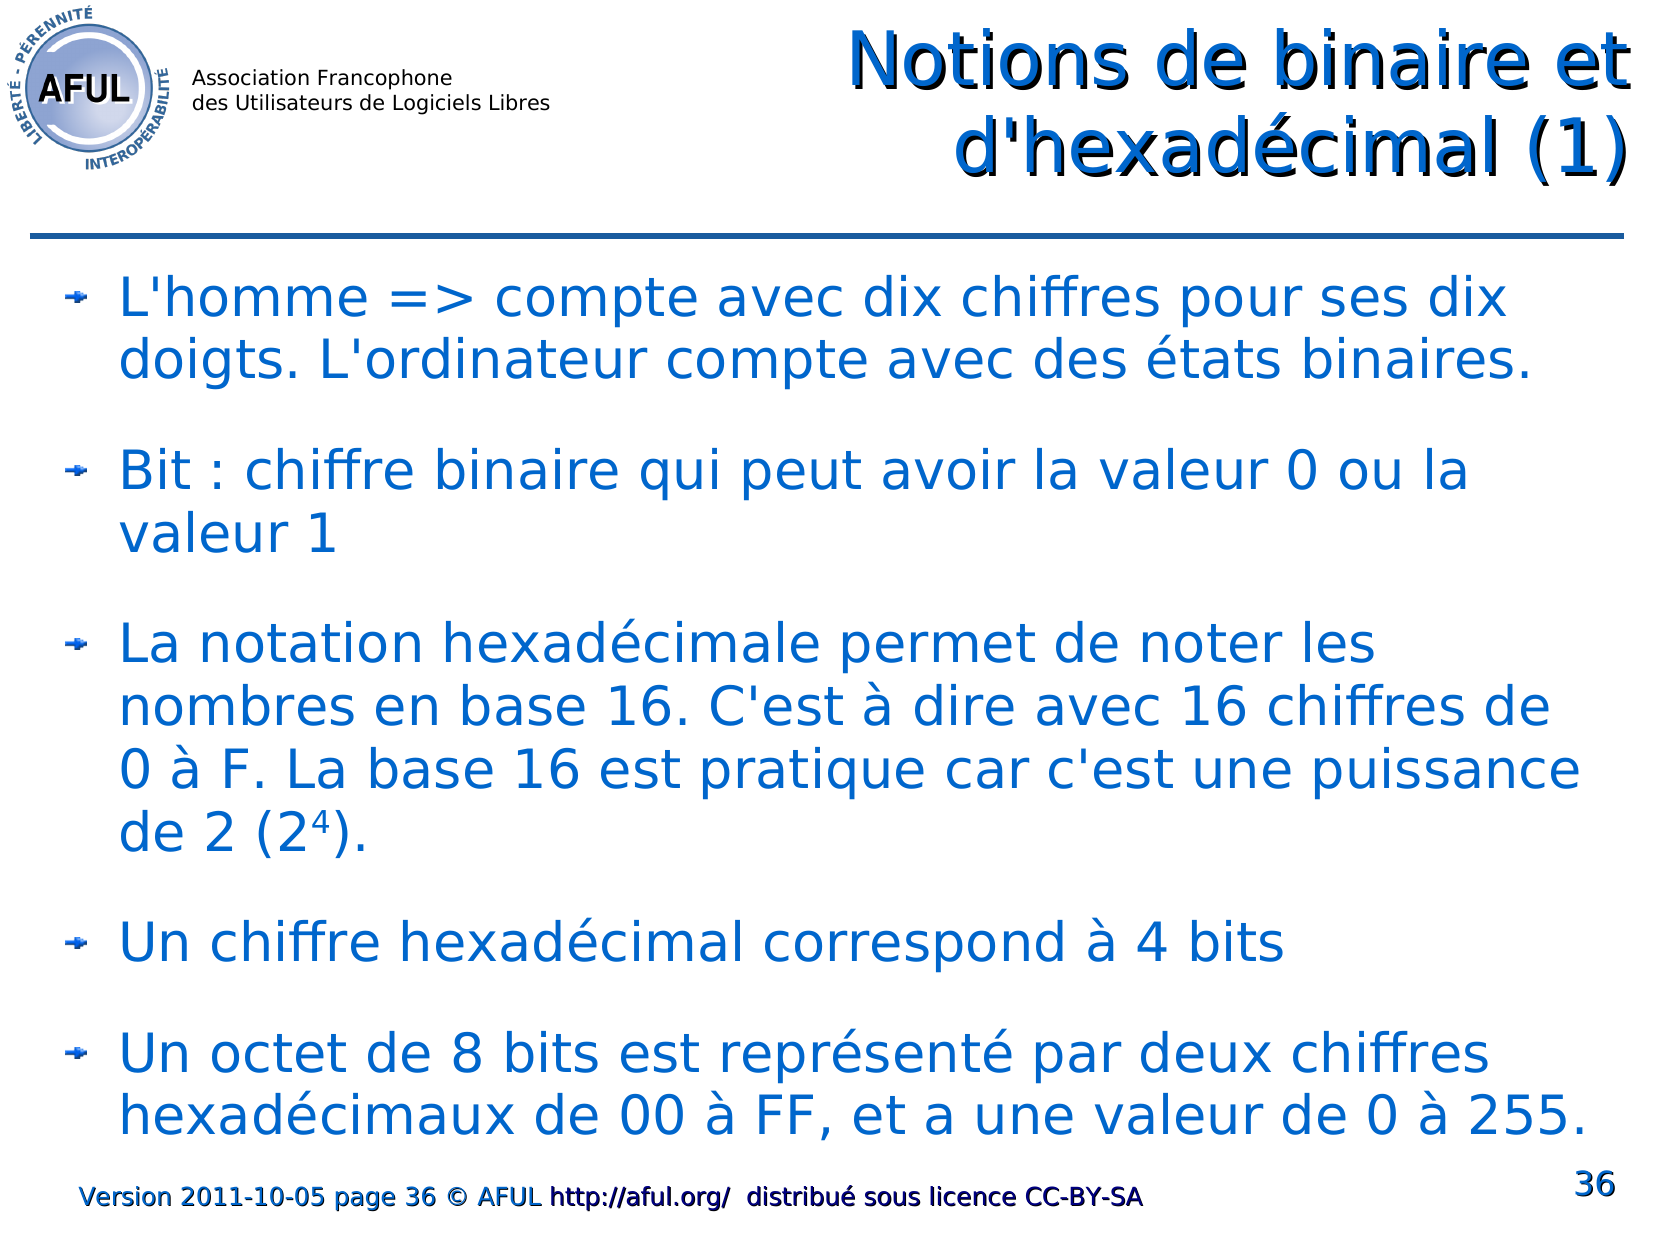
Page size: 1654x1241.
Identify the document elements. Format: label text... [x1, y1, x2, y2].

title Notions de binaire et d'hexadécimal (1) [507, 0, 1630, 207]
picture [0, 0, 178, 178]
list L'homme => compte avec dix chiffres pour ses dix doigts. L'ordinateur compte avec des états binaires. Bit : chiffre binaire qui peut avoir la valeur 0 ou la valeur 1 La notation hexadécimale permet de noter les nombres en base 16. C'est à dire avec 16 chiffres de 0 à F. La base 16 est pratique car c'est une puissance de 2 (24). Un chiffre hexadécimal correspond à 4 bits Un octet de 8 bits est représenté par deux chiffres hexadécimaux de 00 à FF, et a une valeur de 0 à 255. [47, 265, 1595, 1211]
